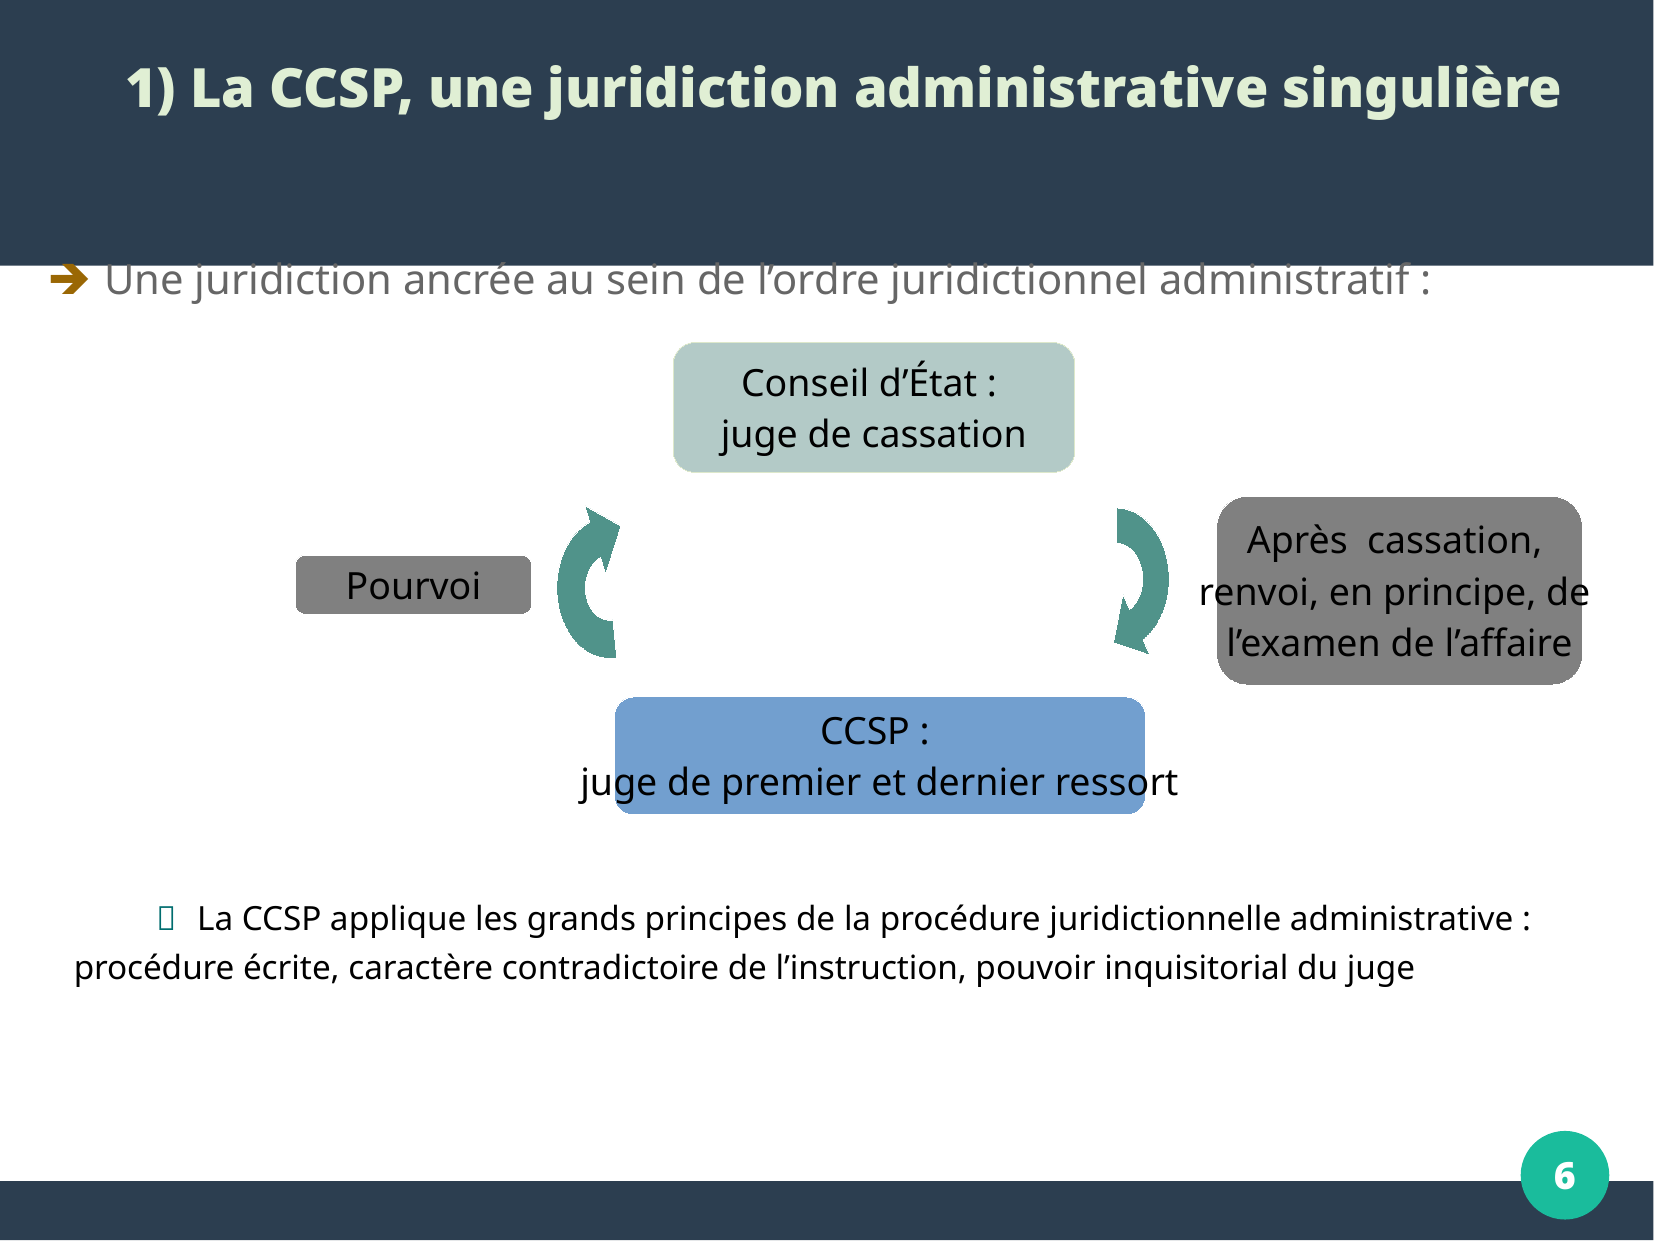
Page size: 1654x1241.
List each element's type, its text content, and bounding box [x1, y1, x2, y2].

text_box Après cassation, renvoi, en principe, de l’examen de l’affaire [1216, 496, 1583, 686]
text_box [556, 505, 621, 659]
text_box  La CCSP applique les grands principes de la procédure juridictionnelle administrative : procédure écrite, caractère contradictoire de l’instruction, pouvoir inquisitorial du juge [59, 874, 1630, 1127]
text_box [1113, 507, 1170, 656]
text_box Conseil d’État : juge de cassation [673, 342, 1075, 473]
list  Une juridiction ancrée au sein de l’ordre juridictionnel administratif : [0, 82, 1619, 981]
text_box CCSP : juge de premier et dernier ressort [614, 696, 1146, 815]
title 1) La CCSP, une juridiction administrative singulière [59, 49, 1630, 187]
text_box Pourvoi [295, 555, 532, 615]
